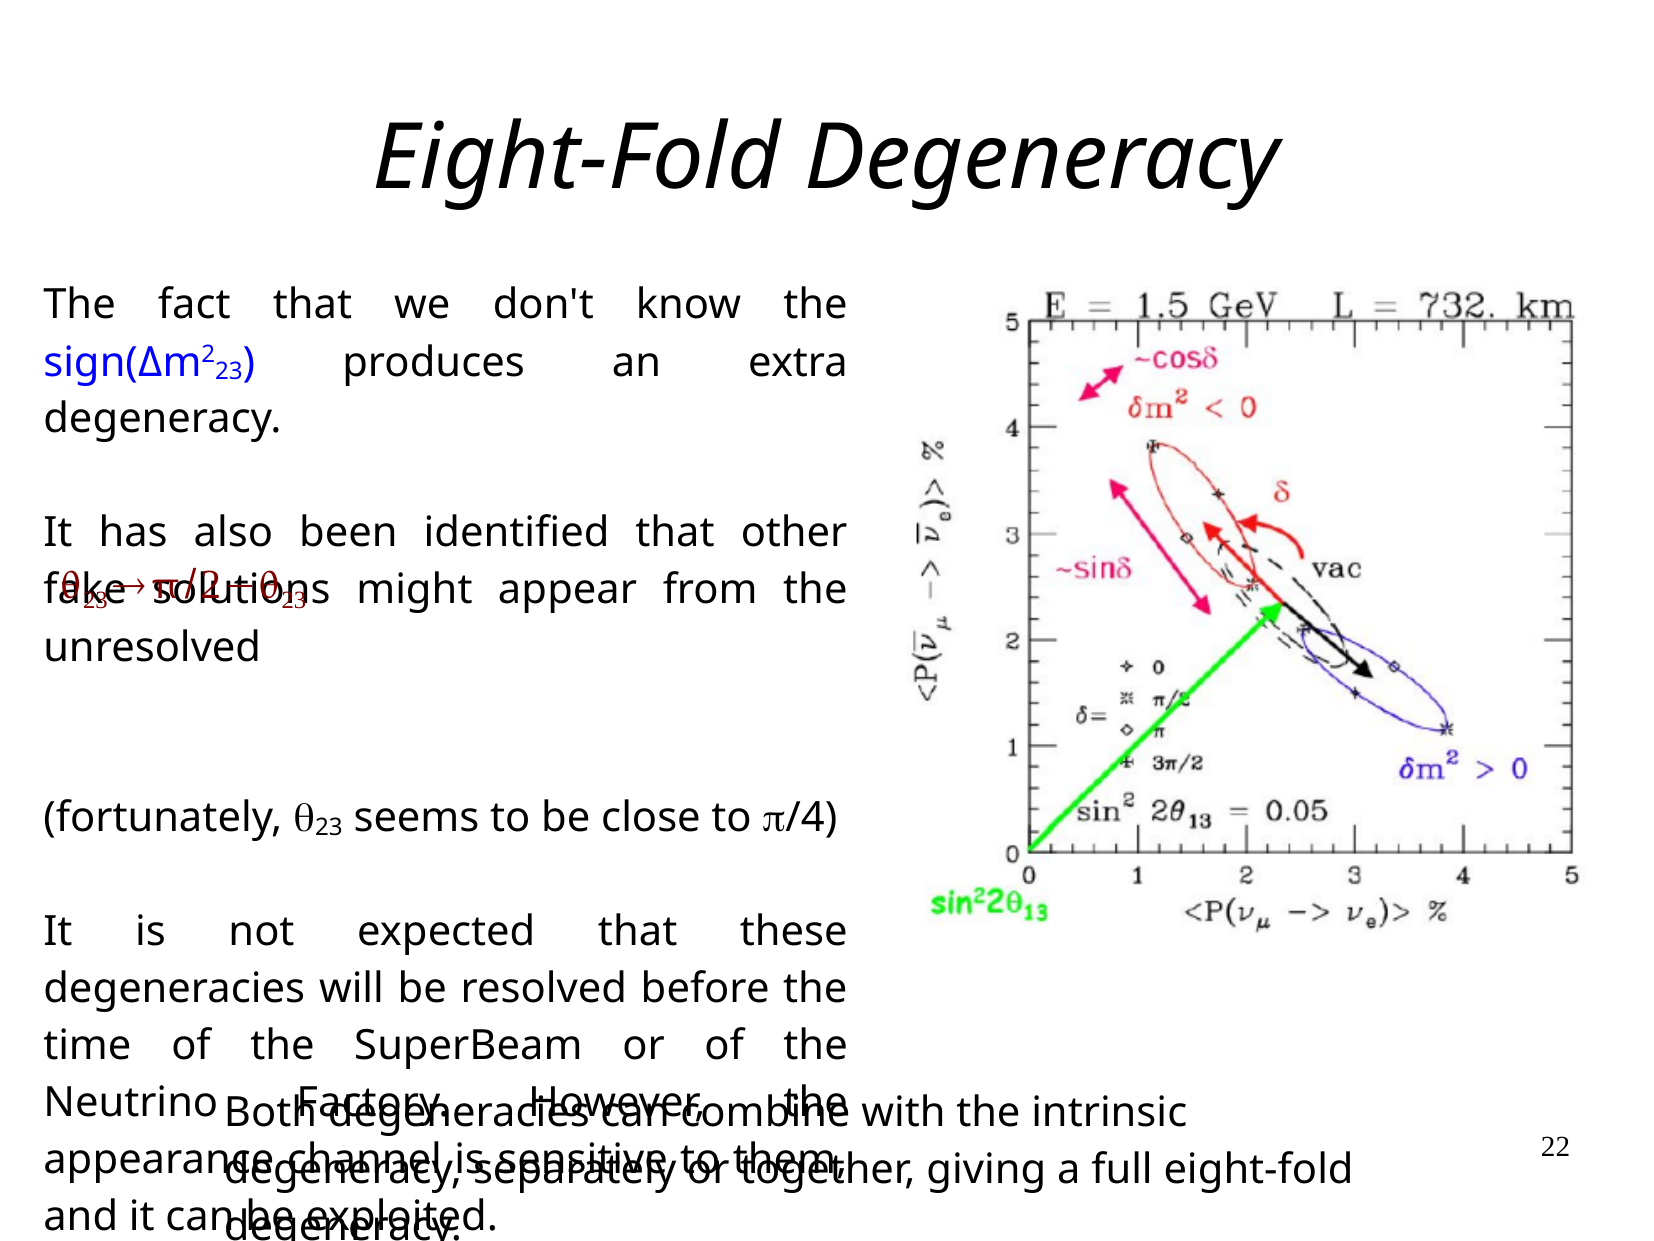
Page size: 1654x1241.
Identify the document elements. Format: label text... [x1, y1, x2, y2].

chart [53, 559, 312, 616]
title Eight-Fold Degeneracy [82, 56, 1571, 250]
text_box Both degeneracies can combine with the intrinsic degeneracy, separately or together, giving a full eight-fold degeneracy. [209, 1074, 1442, 1190]
picture [880, 265, 1632, 956]
text_box The fact that we don't know the sign(Δm223) produces an extra degeneracy. It has also been identified that other fake solutions might appear from the unresolved (fortunately, q23 seems to be close to p/4) It is not expected that these degeneracies will be resolved before the time of the SuperBeam or of the Neutrino Factory. However, the appearance channel is sensitive to them, and it can be exploited. [28, 266, 863, 1013]
